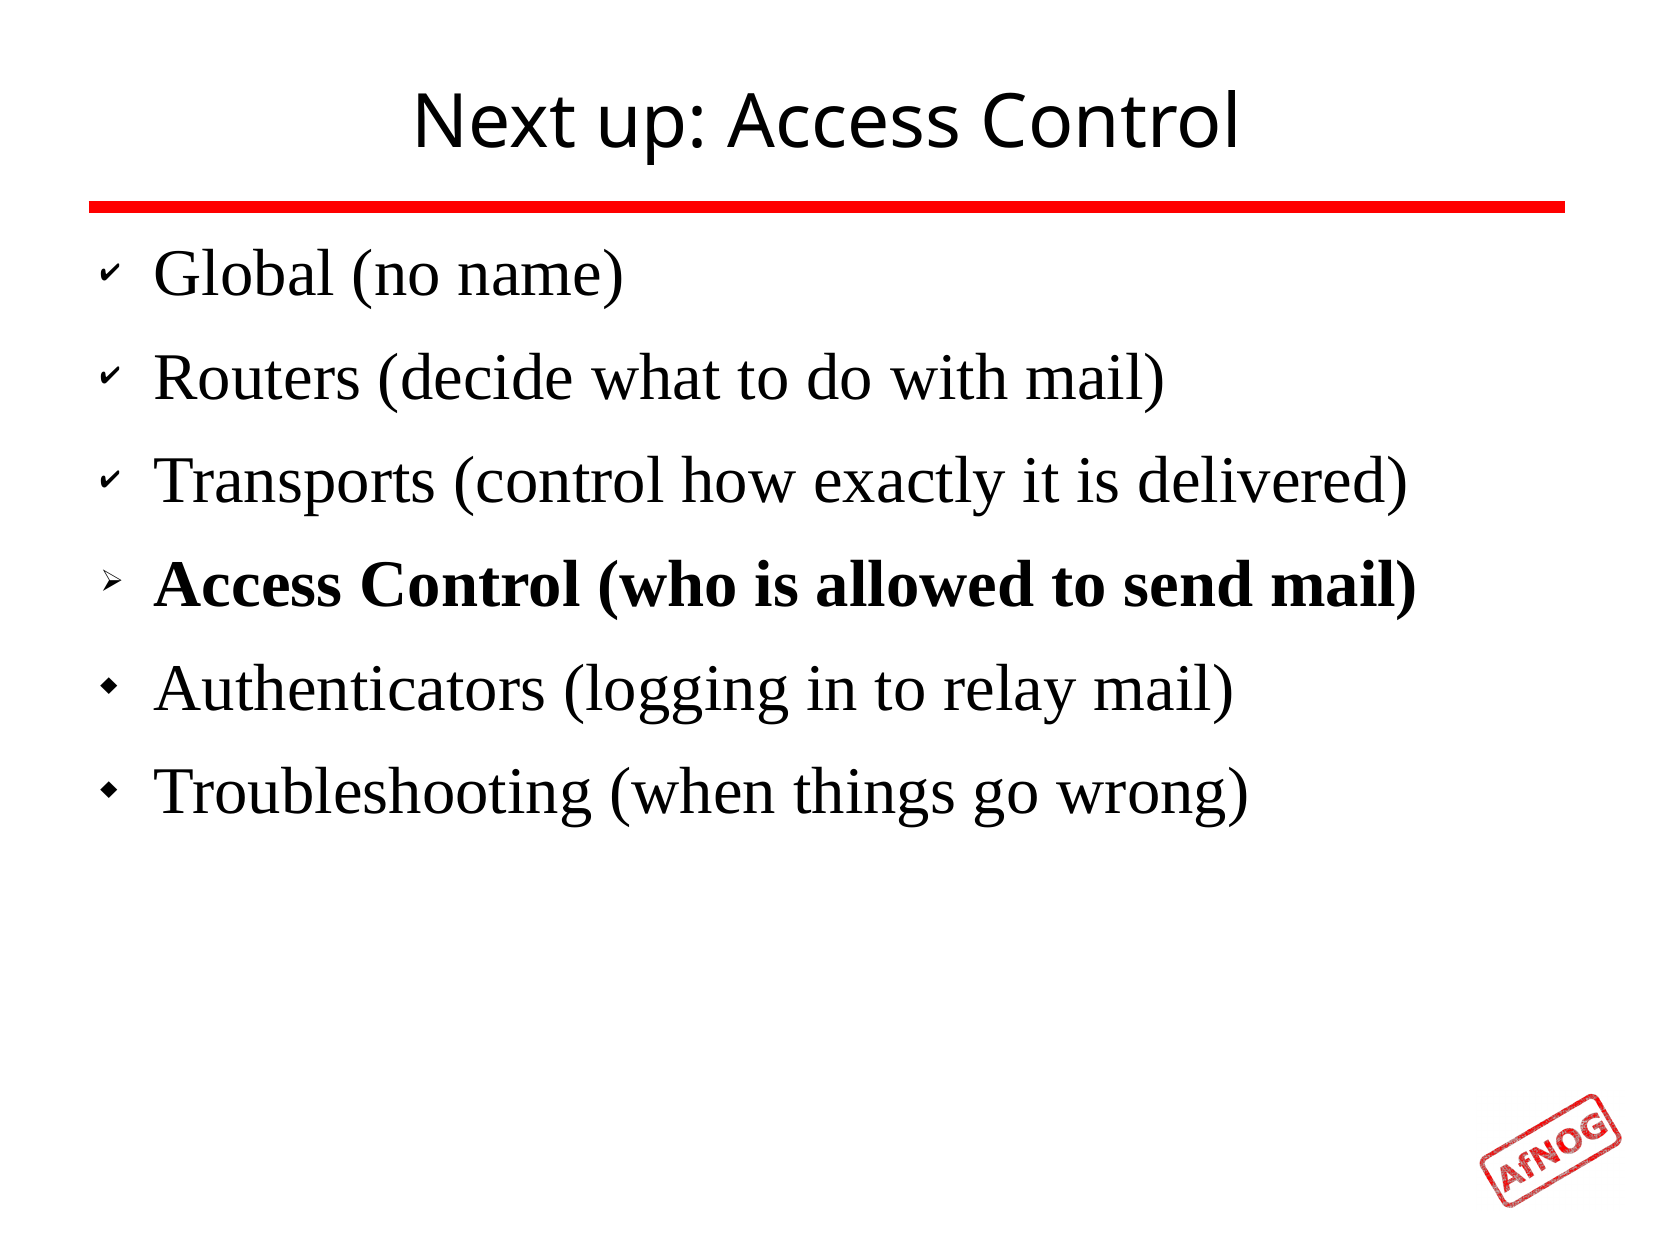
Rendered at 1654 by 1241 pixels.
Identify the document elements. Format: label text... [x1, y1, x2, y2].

title Next up: Access Control [88, 29, 1565, 207]
list Global (no name) Routers (decide what to do with mail) Transports (control how exactly it is delivered) Access Control (who is allowed to send mail) Authenticators (logging in to relay mail) Troubleshooting (when things go wrong) [82, 236, 1571, 1123]
picture [1476, 1090, 1625, 1211]
